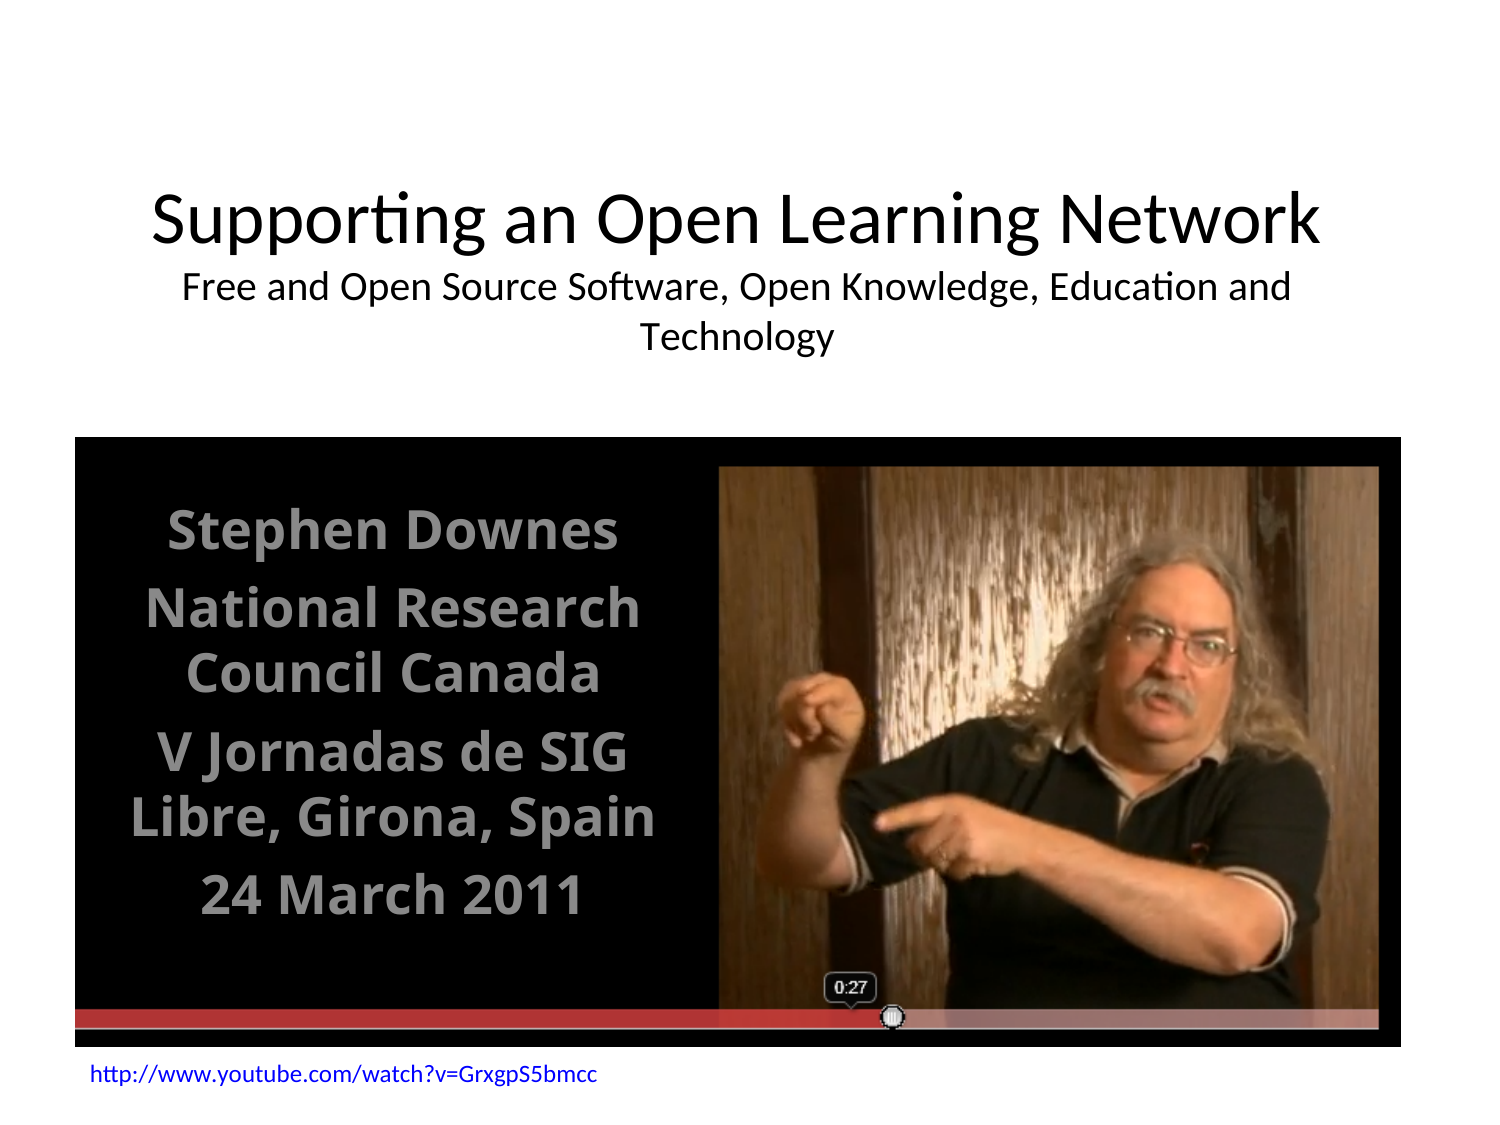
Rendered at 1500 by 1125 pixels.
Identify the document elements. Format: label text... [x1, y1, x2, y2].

picture [75, 437, 1401, 1047]
title Supporting an Open Learning Network Free and Open Source Software, Open Knowledge, Education and Technology [99, 112, 1375, 416]
text_box http://www.youtube.com/watch?v=GrxgpS5bmcc [75, 1050, 826, 1096]
text_box Stephen Downes National Research Council Canada V Jornadas de SIG Libre, Girona, Spain 24 March 2011 [87, 487, 700, 1013]
